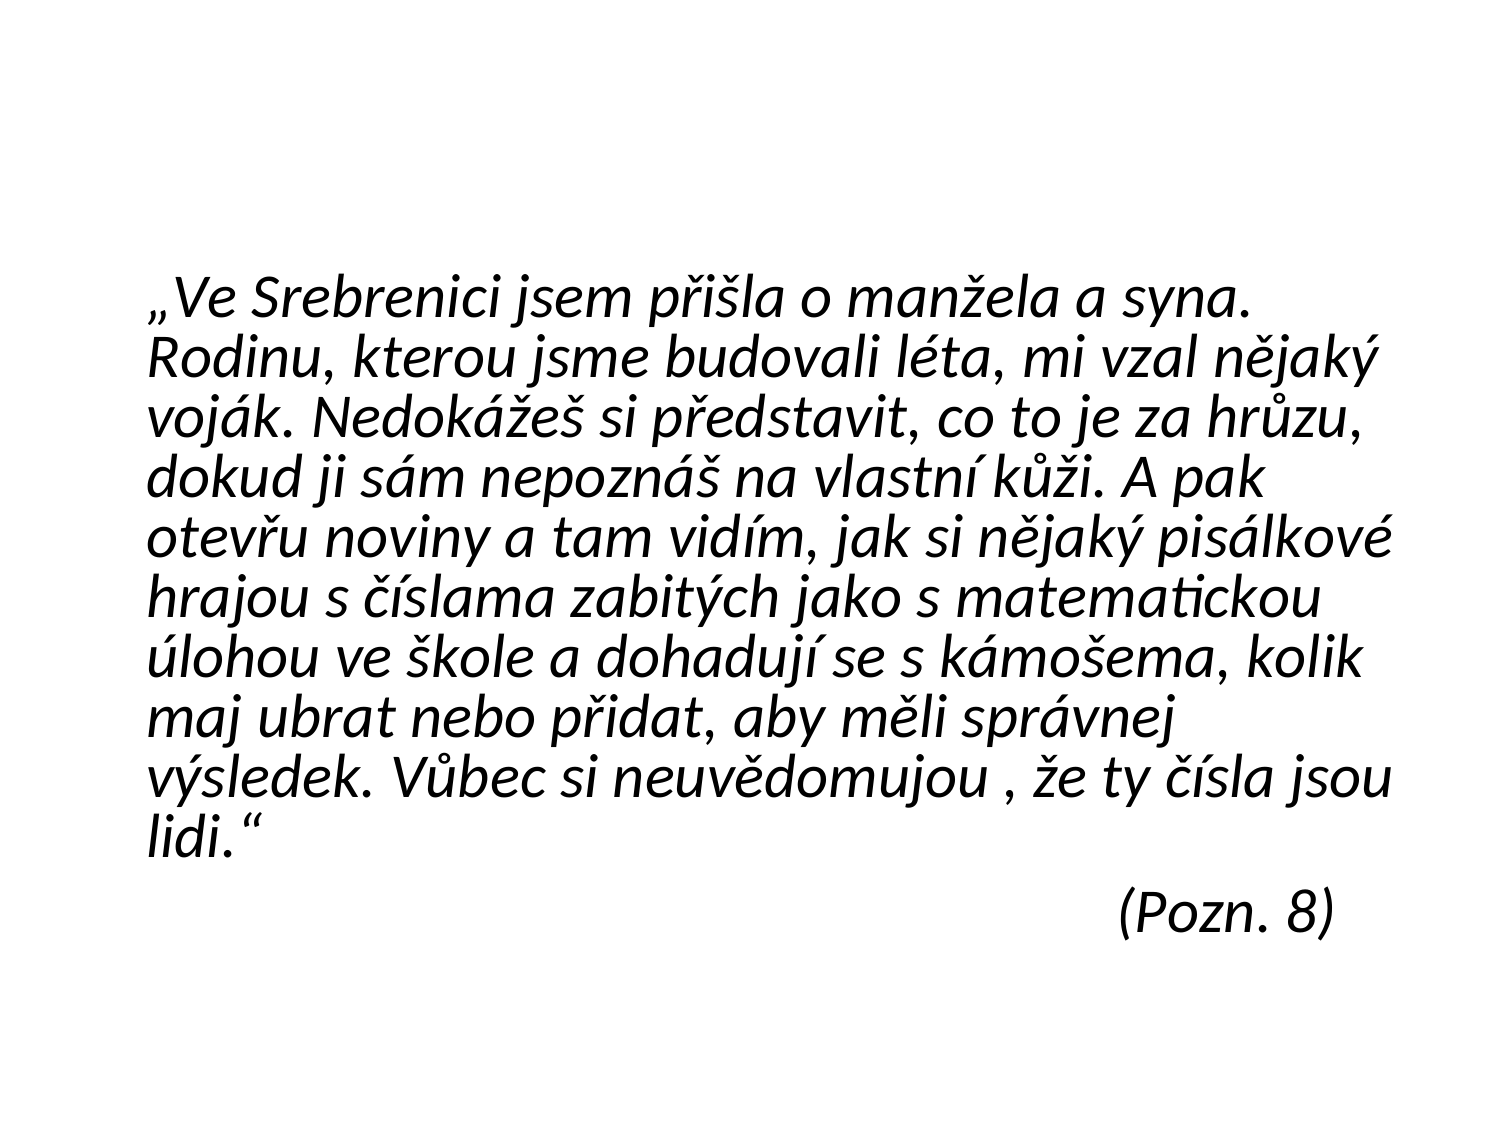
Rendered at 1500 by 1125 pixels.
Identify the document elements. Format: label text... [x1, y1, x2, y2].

list „Ve Srebrenici jsem přišla o manžela a syna. Rodinu, kterou jsme budovali léta, mi vzal nějaký voják. Nedokážeš si představit, co to je za hrůzu, dokud ji sám nepoznáš na vlastní kůži. A pak otevřu noviny a tam vidím, jak si nějaký pisálkové hrajou s číslama zabitých jako s matematickou úlohou ve škole a dohadují se s kámošema, kolik maj ubrat nebo přidat, aby měli správnej výsledek. Vůbec si neuvědomujou , že ty čísla jsou lidi.“ (Pozn. 8) [75, 262, 1426, 1029]
